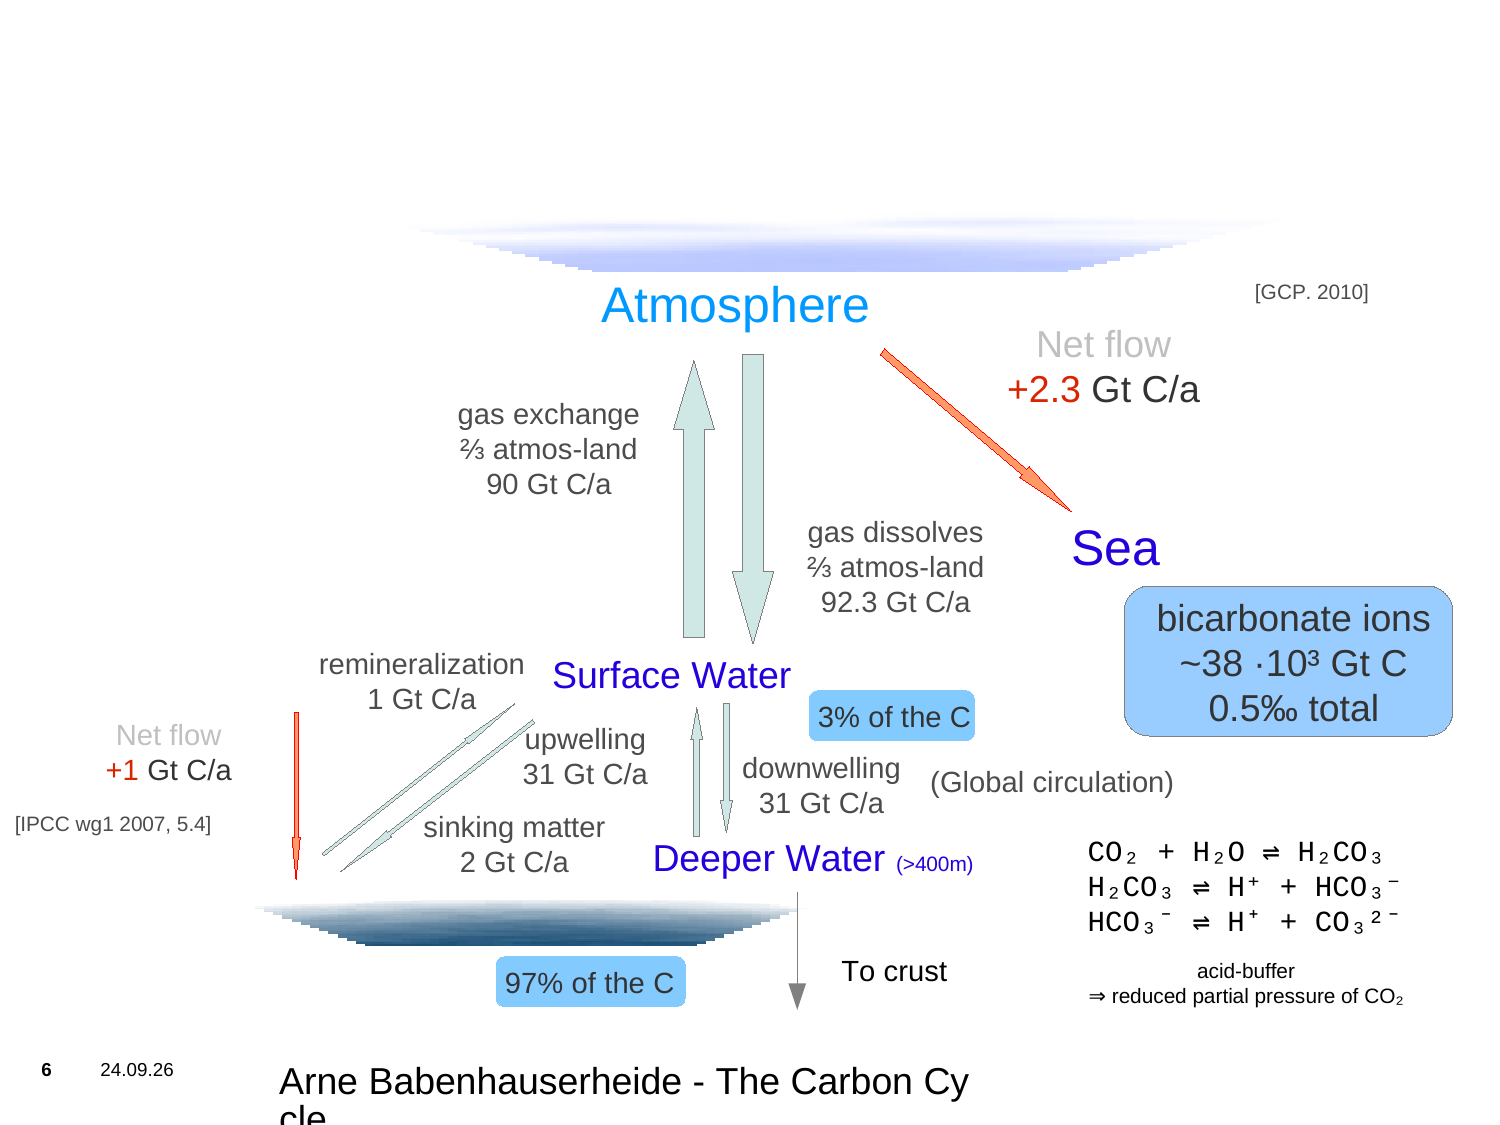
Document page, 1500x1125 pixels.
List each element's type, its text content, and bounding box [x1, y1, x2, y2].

text_box Net flow +1 Gt C/a [90, 708, 248, 794]
text_box 3% of the C [803, 690, 987, 741]
text_box sinking matter 2 Gt C/a [408, 801, 621, 887]
text_box gas dissolves ⅔ atmos-land 92.3 Gt C/a [792, 505, 1000, 626]
text_box acid-buffer ⇒ reduced partial pressure of CO₂ [1015, 950, 1477, 1016]
text_box upwelling 31 Gt C/a [507, 712, 664, 798]
text_box [673, 360, 715, 638]
text_box Atmosphere [566, 272, 905, 340]
text_box [IPCC wg1 2007, 5.4] [0, 803, 227, 843]
text_box Net flow +2.3 Gt C/a [992, 312, 1215, 418]
text_box Surface Water [541, 643, 807, 704]
text_box (Global circulation) [915, 755, 1190, 806]
text_box Deeper Water (>400m) [637, 826, 990, 887]
text_box To crust [826, 944, 963, 995]
text_box [427, 723, 535, 801]
text_box Sea [1045, 507, 1188, 583]
text_box [732, 354, 774, 644]
text_box bicarbonate ions ~38 ·10³ Gt C 0.5‰ total [1141, 586, 1446, 737]
text_box downwelling 31 Gt C/a [727, 742, 916, 827]
text_box [GCP. 2010] [1240, 271, 1384, 319]
text_box [340, 816, 408, 872]
text_box 97% of the C [490, 956, 690, 1007]
text_box gas exchange ⅔ atmos-land 90 Gt C/a [442, 387, 655, 508]
text_box [720, 703, 730, 833]
text_box remineralization 1 Gt C/a [303, 637, 541, 723]
text_box [322, 723, 493, 856]
text_box [690, 707, 703, 837]
text_box [880, 348, 1072, 512]
text_box [1124, 587, 1141, 735]
picture [354, 159, 1306, 272]
text_box [1446, 594, 1453, 729]
text_box CO₂ + H₂O ⇌ H₂CO₃ H₂CO₃ ⇌ H⁺ + HCO₃⁻ HCO₃⁻ ⇌ H⁺ + CO₃²⁻ [1072, 824, 1418, 950]
picture [200, 832, 863, 946]
text_box [292, 712, 301, 880]
